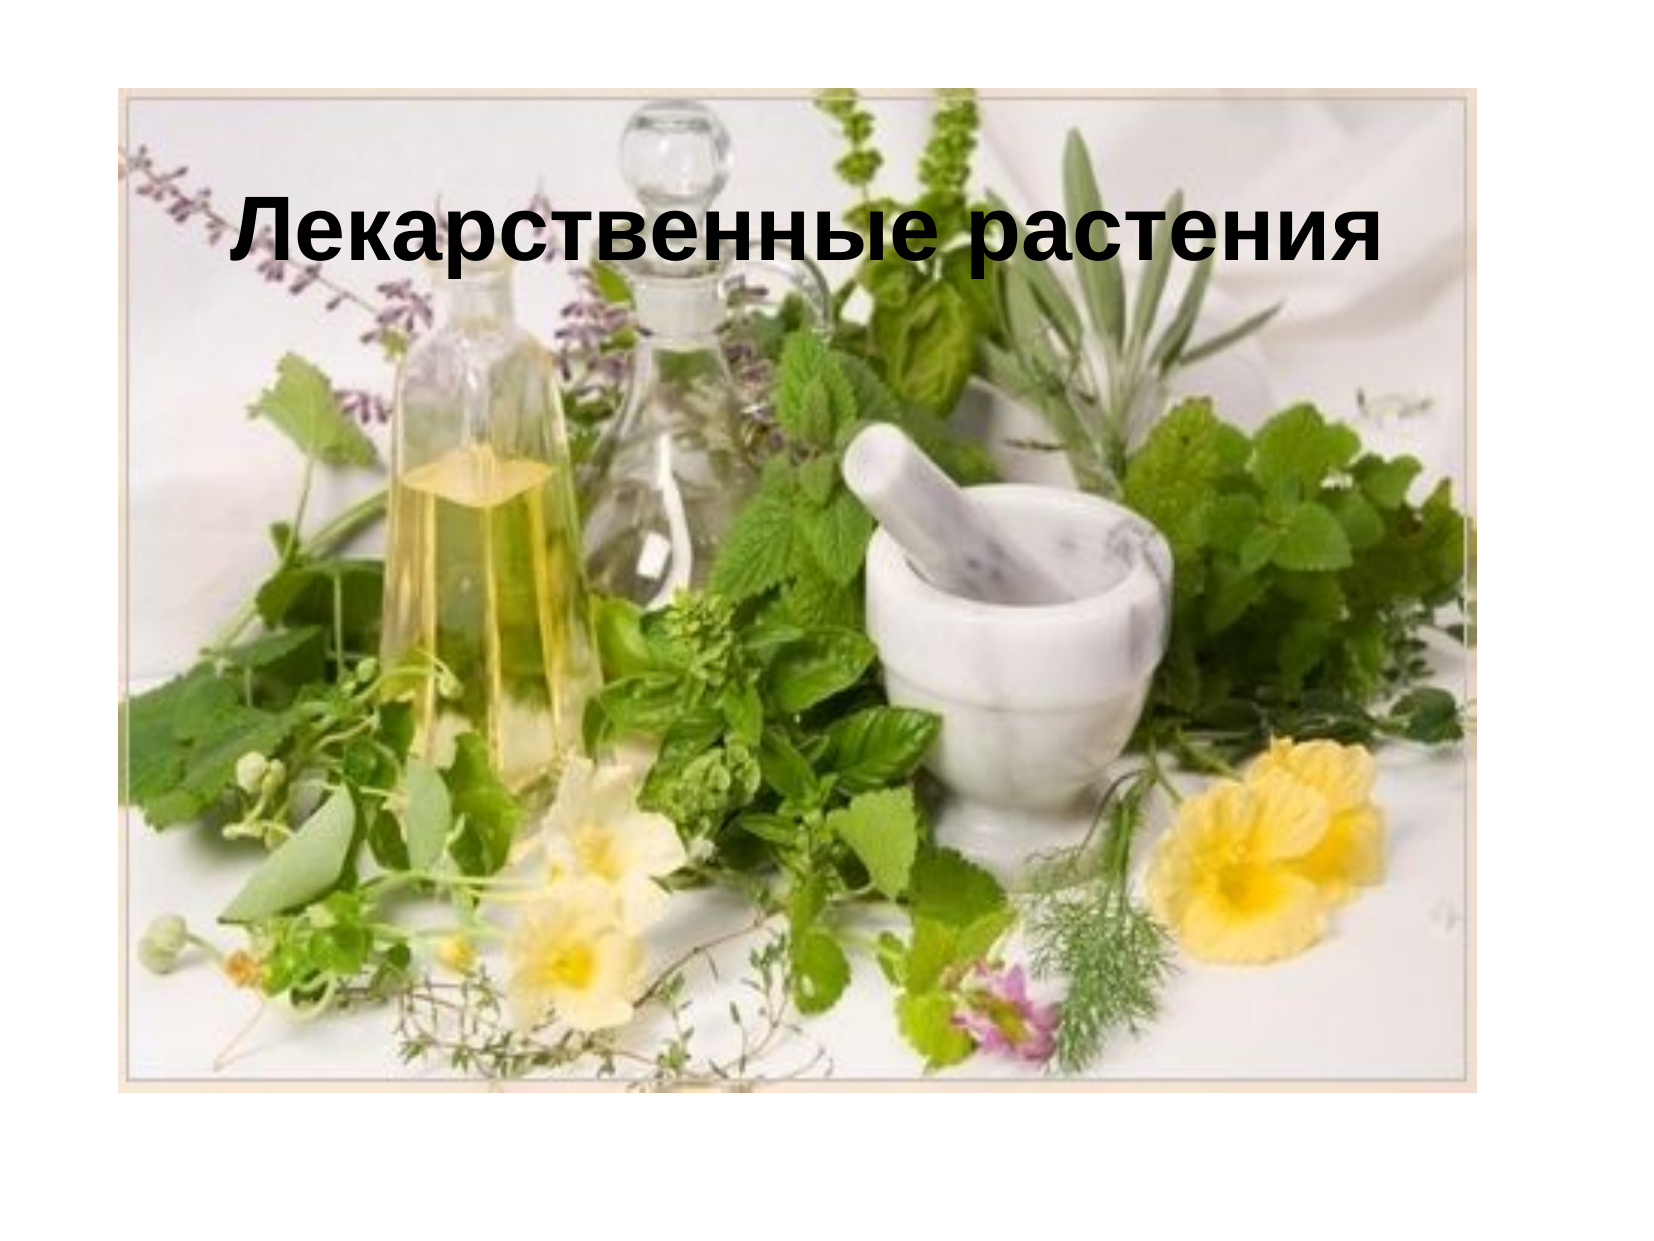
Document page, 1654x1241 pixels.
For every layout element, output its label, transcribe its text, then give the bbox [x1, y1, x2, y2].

title Лекарственные растения [76, 132, 1565, 325]
picture [118, 88, 1477, 132]
picture [118, 325, 1477, 1093]
